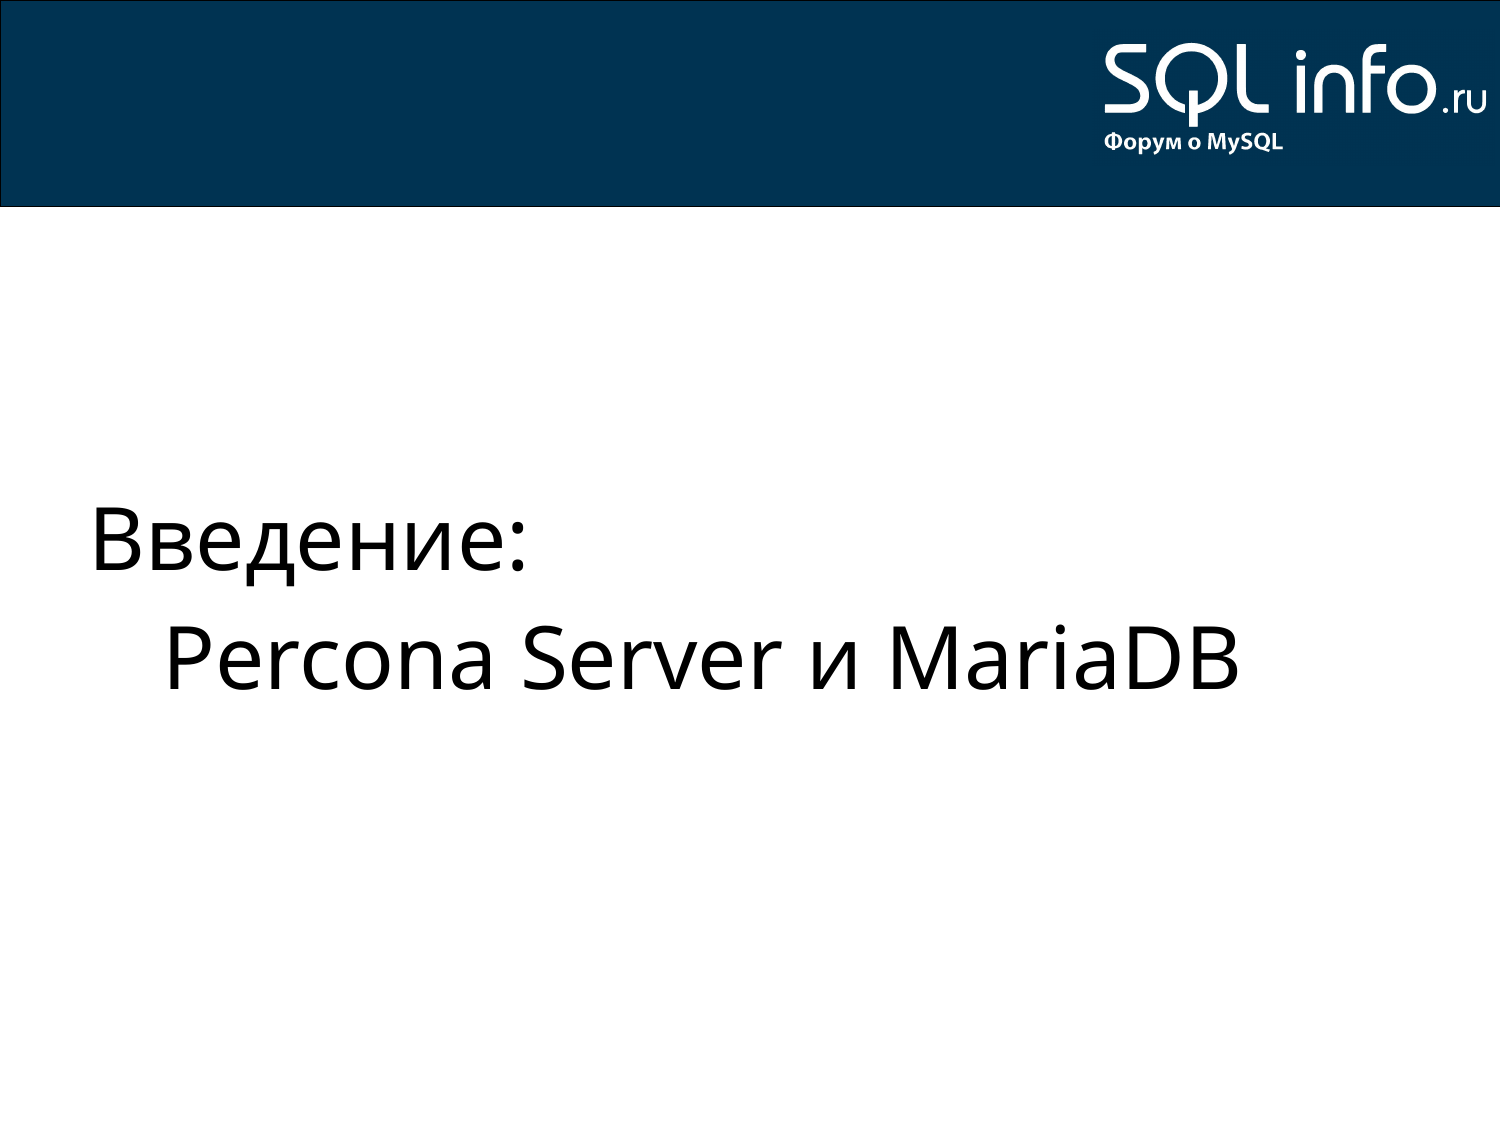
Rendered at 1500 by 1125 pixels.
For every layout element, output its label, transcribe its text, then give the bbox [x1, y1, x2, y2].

picture [1092, 29, 1495, 166]
title Введение: Percona Server и MariaDB [88, 493, 1439, 698]
